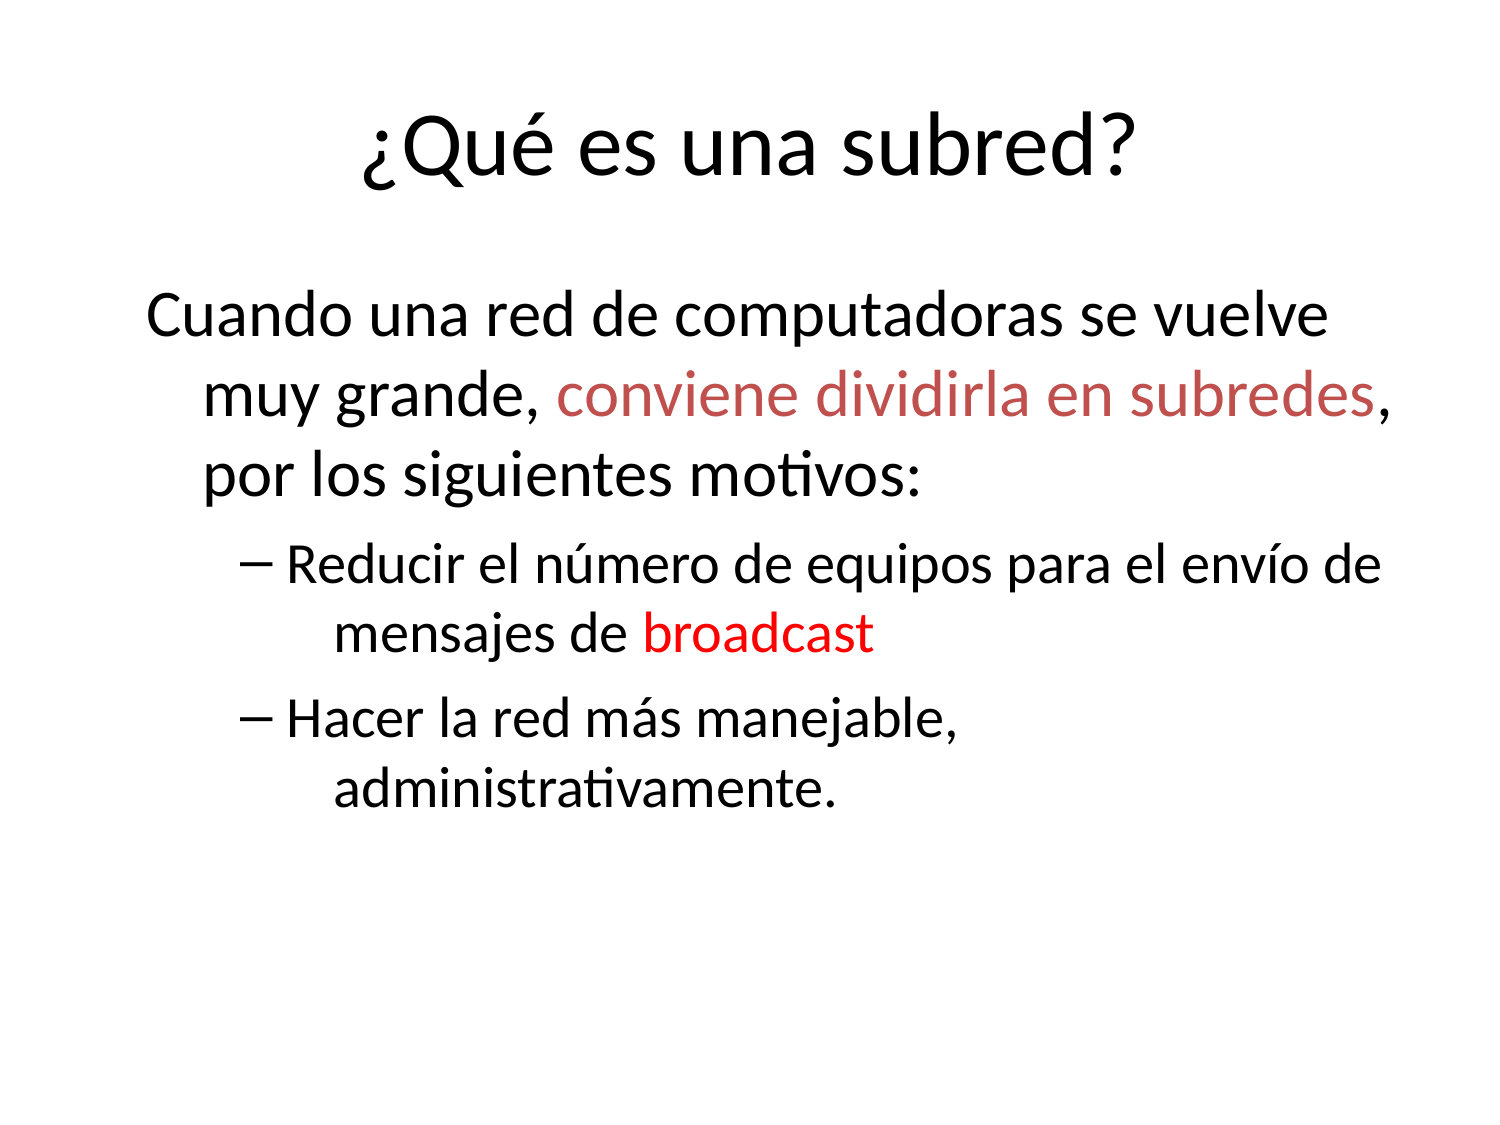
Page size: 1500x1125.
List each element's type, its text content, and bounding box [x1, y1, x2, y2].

title ¿Qué es una subred? [75, 45, 1426, 233]
list Cuando una red de computadoras se vuelve muy grande, conviene dividirla en subredes, por los siguientes motivos: Reducir el número de equipos para el envío de mensajes de broadcast Hacer la red más manejable, administrativamente. [75, 262, 1426, 1005]
